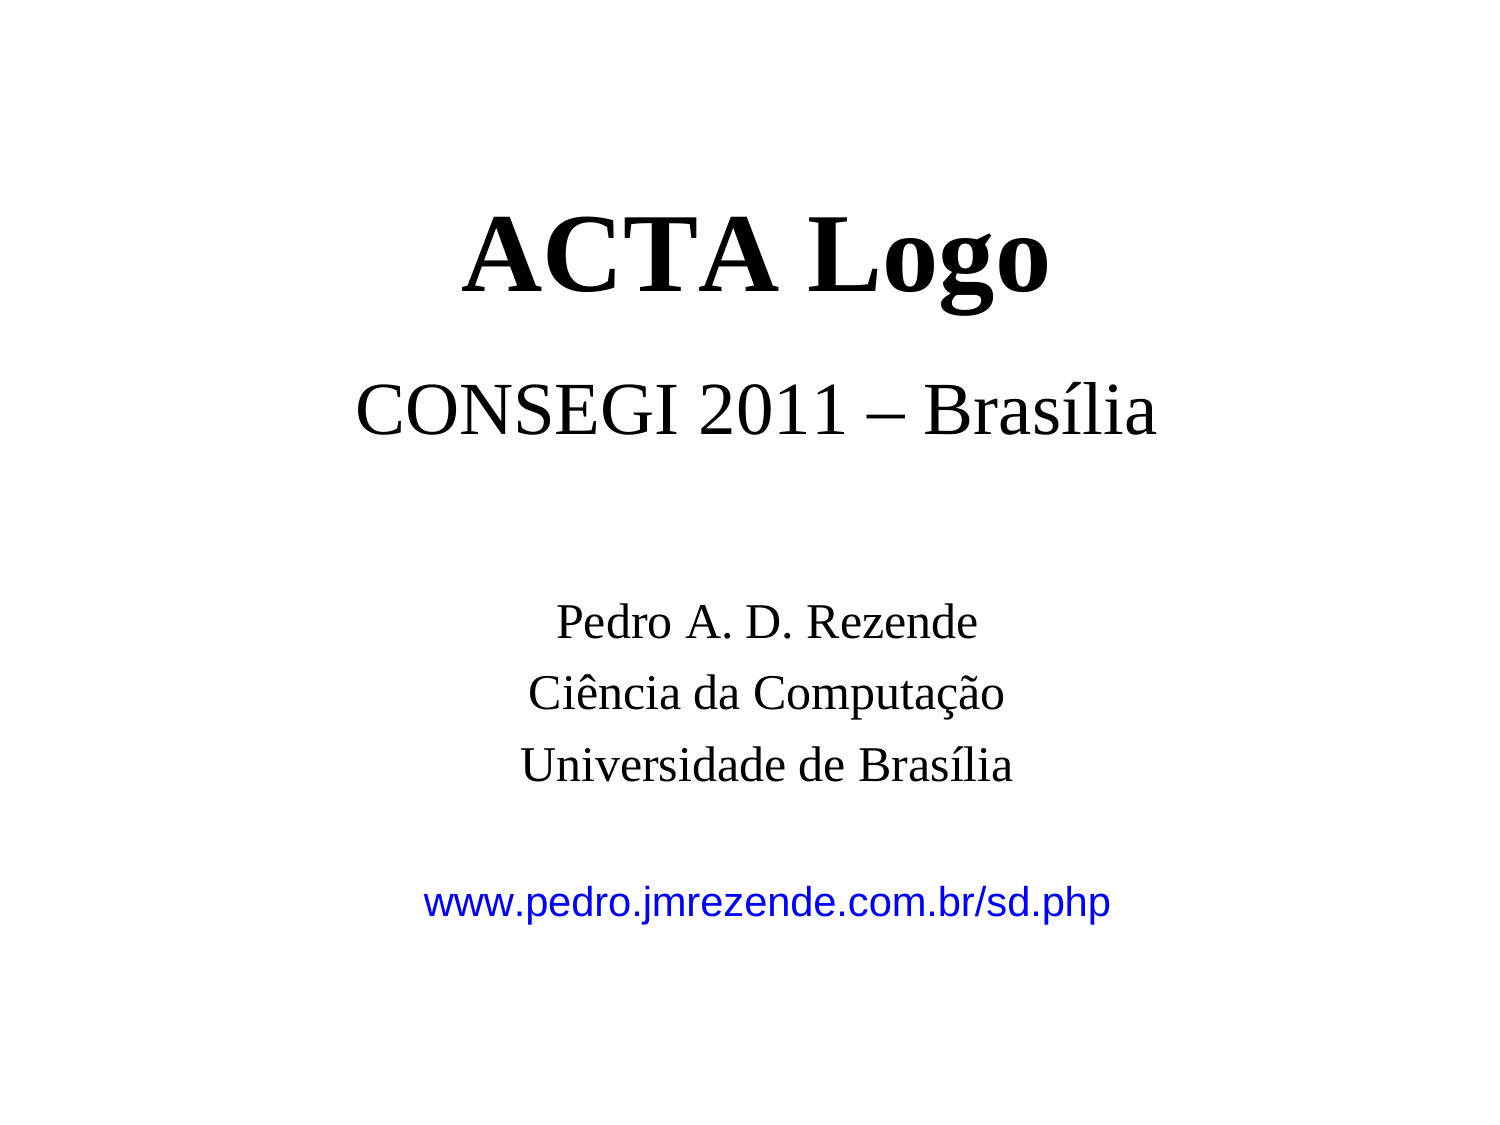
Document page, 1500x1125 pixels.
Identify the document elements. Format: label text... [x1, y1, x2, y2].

title ACTA Logo CONSEGI 2011 – Brasília [55, 90, 1459, 542]
subtitle Pedro A. D. Rezende Ciência da Computação Universidade de Brasília www.pedro.jmrezende.com.br/sd.php [97, 586, 1362, 934]
